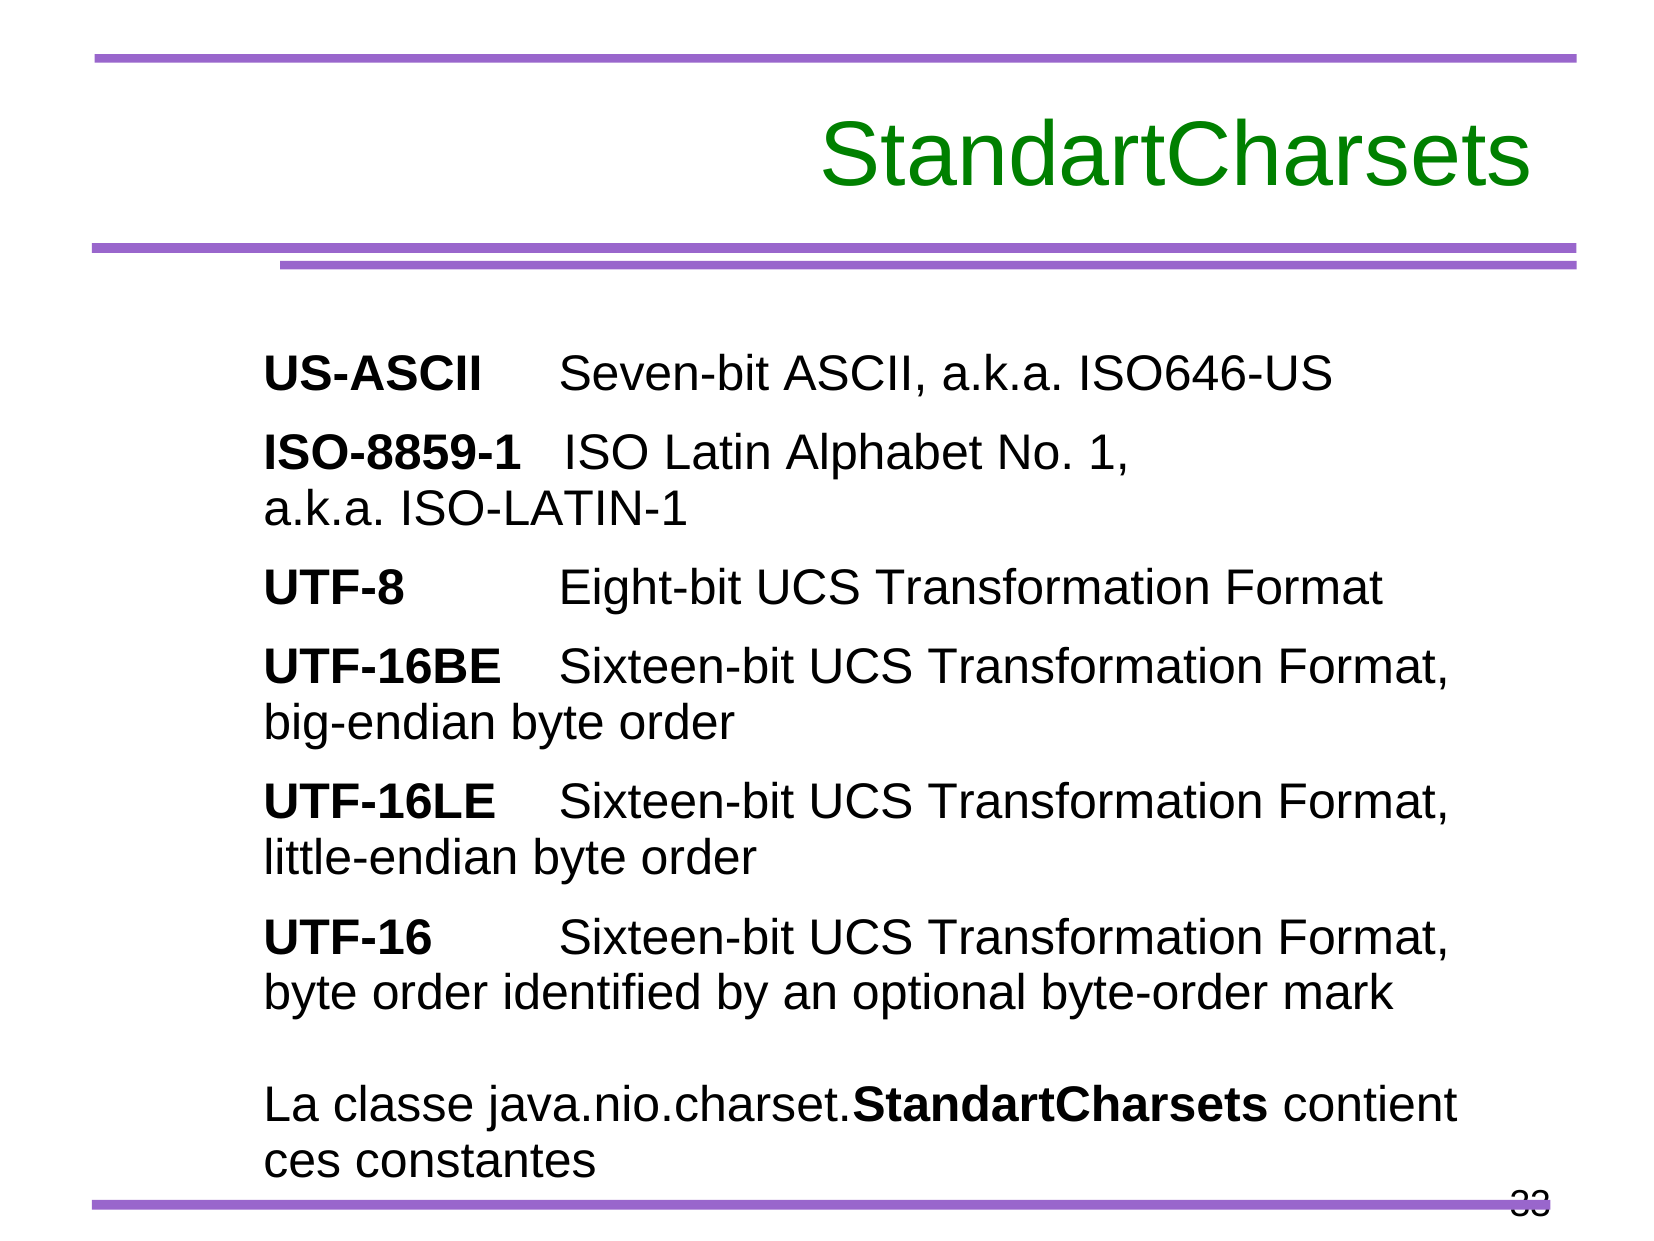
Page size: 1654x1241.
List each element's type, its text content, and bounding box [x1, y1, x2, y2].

list US-ASCII Seven-bit ASCII, a.k.a. ISO646-US ISO-8859-1 ISO Latin Alphabet No. 1, a.k.a. ISO-LATIN-1 UTF-8 Eight-bit UCS Transformation Format UTF-16BE Sixteen-bit UCS Transformation Format, big-endian byte order UTF-16LE Sixteen-bit UCS Transformation Format, little-endian byte order UTF-16 Sixteen-bit UCS Transformation Format, byte order identified by an optional byte-order mark La classe java.nio.charset.StandartCharsets contient ces constantes [121, 344, 1534, 1188]
title StandartCharsets [121, 49, 1534, 257]
